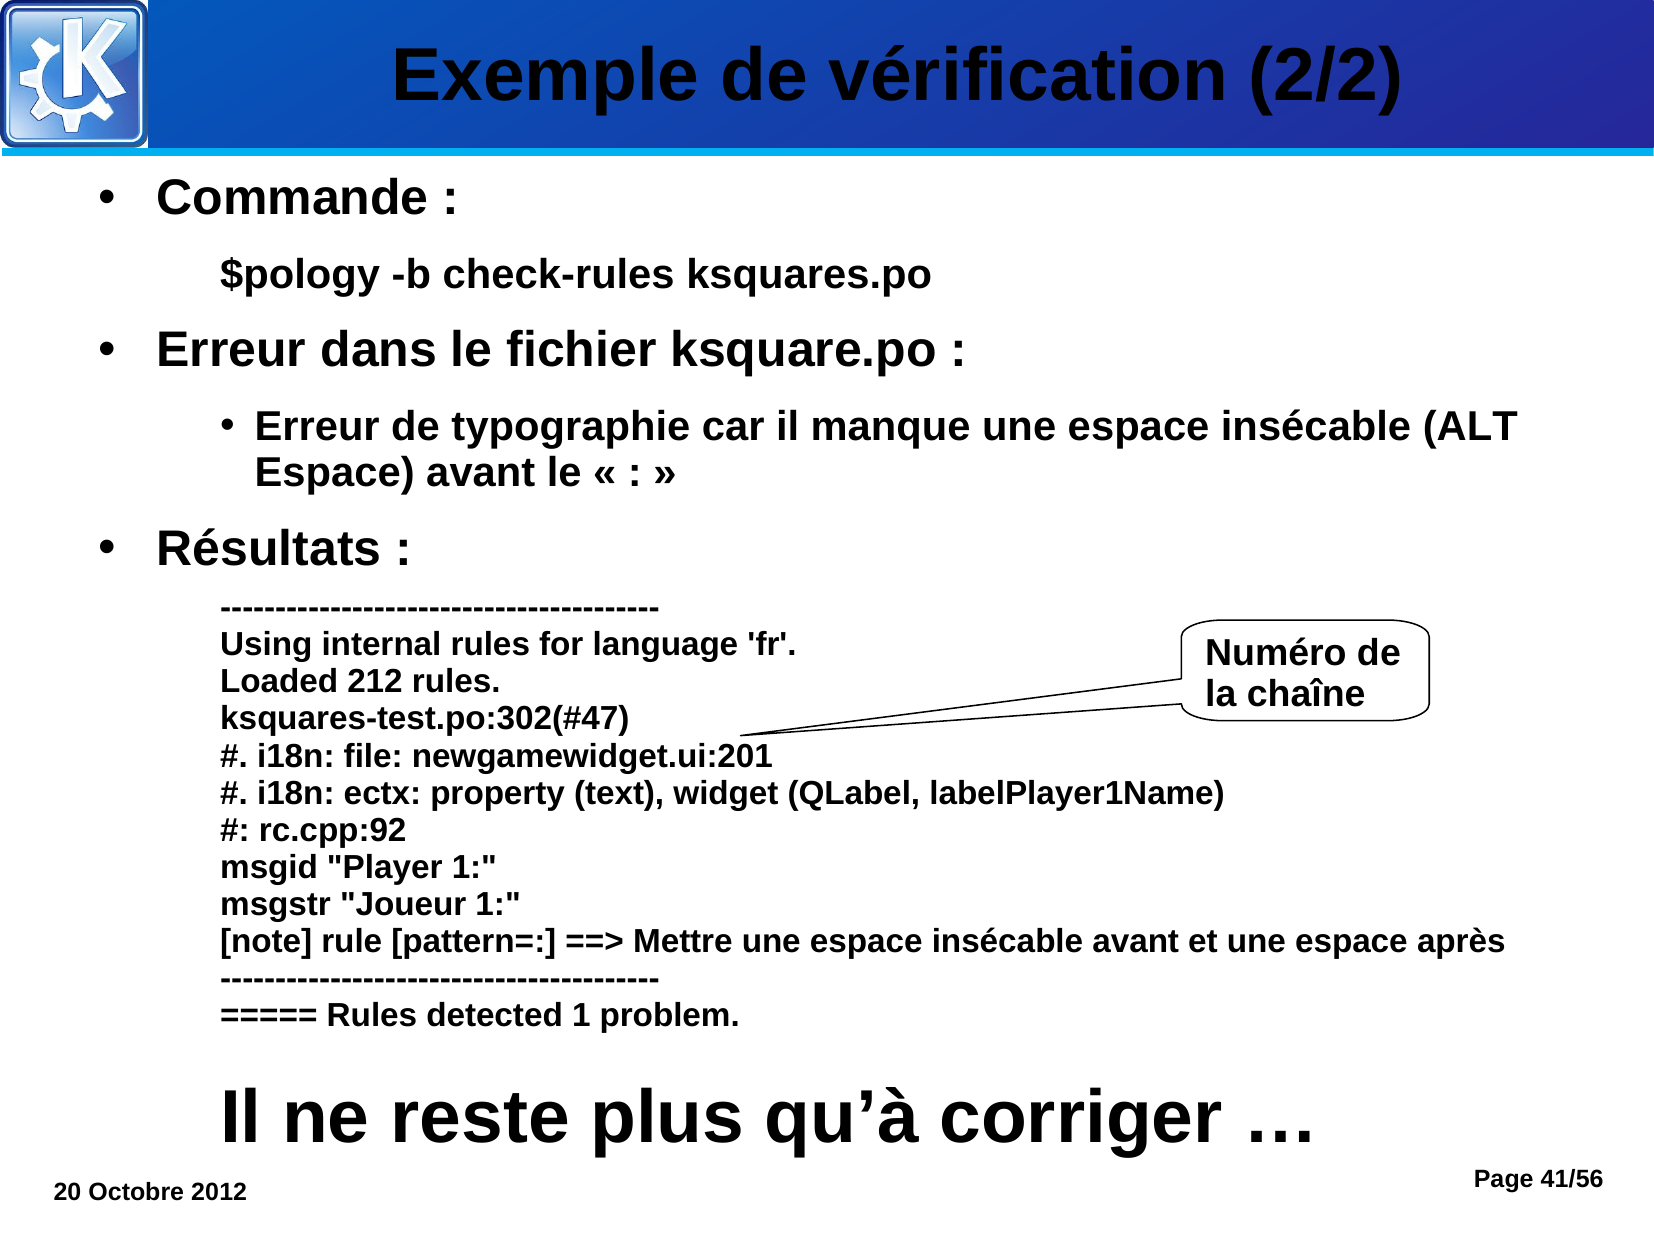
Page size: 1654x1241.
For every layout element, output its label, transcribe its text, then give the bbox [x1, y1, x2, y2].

text_box Exemple de vérification (2/2) [141, 0, 1654, 148]
text_box Numéro de la chaîne [740, 620, 1430, 736]
picture [0, 0, 141, 148]
text_box Commande : $pology -b check-rules ksquares.po Erreur dans le fichier ksquare.po : Erreur de typographie car il manque une espace insécable (ALT Espace) avant le « : » Résultats : ---------------------------------------- Using internal rules for language 'fr'. Loaded 212 rules. ksquares-test.po:302(#47) #. i18n: file: newgamewidget.ui:201 #. i18n: ectx: property (text), widget (QLabel, labelPlayer1Name) #: rc.cpp:92 msgid "Player 1:" msgstr "Joueur 1:" [note] rule [pattern=:] ==> Mettre une espace insécable avant et une espace après ---------------------------------------- ===== Rules detected 1 problem. Il ne reste plus qu’à corriger … [82, 159, 1595, 1211]
